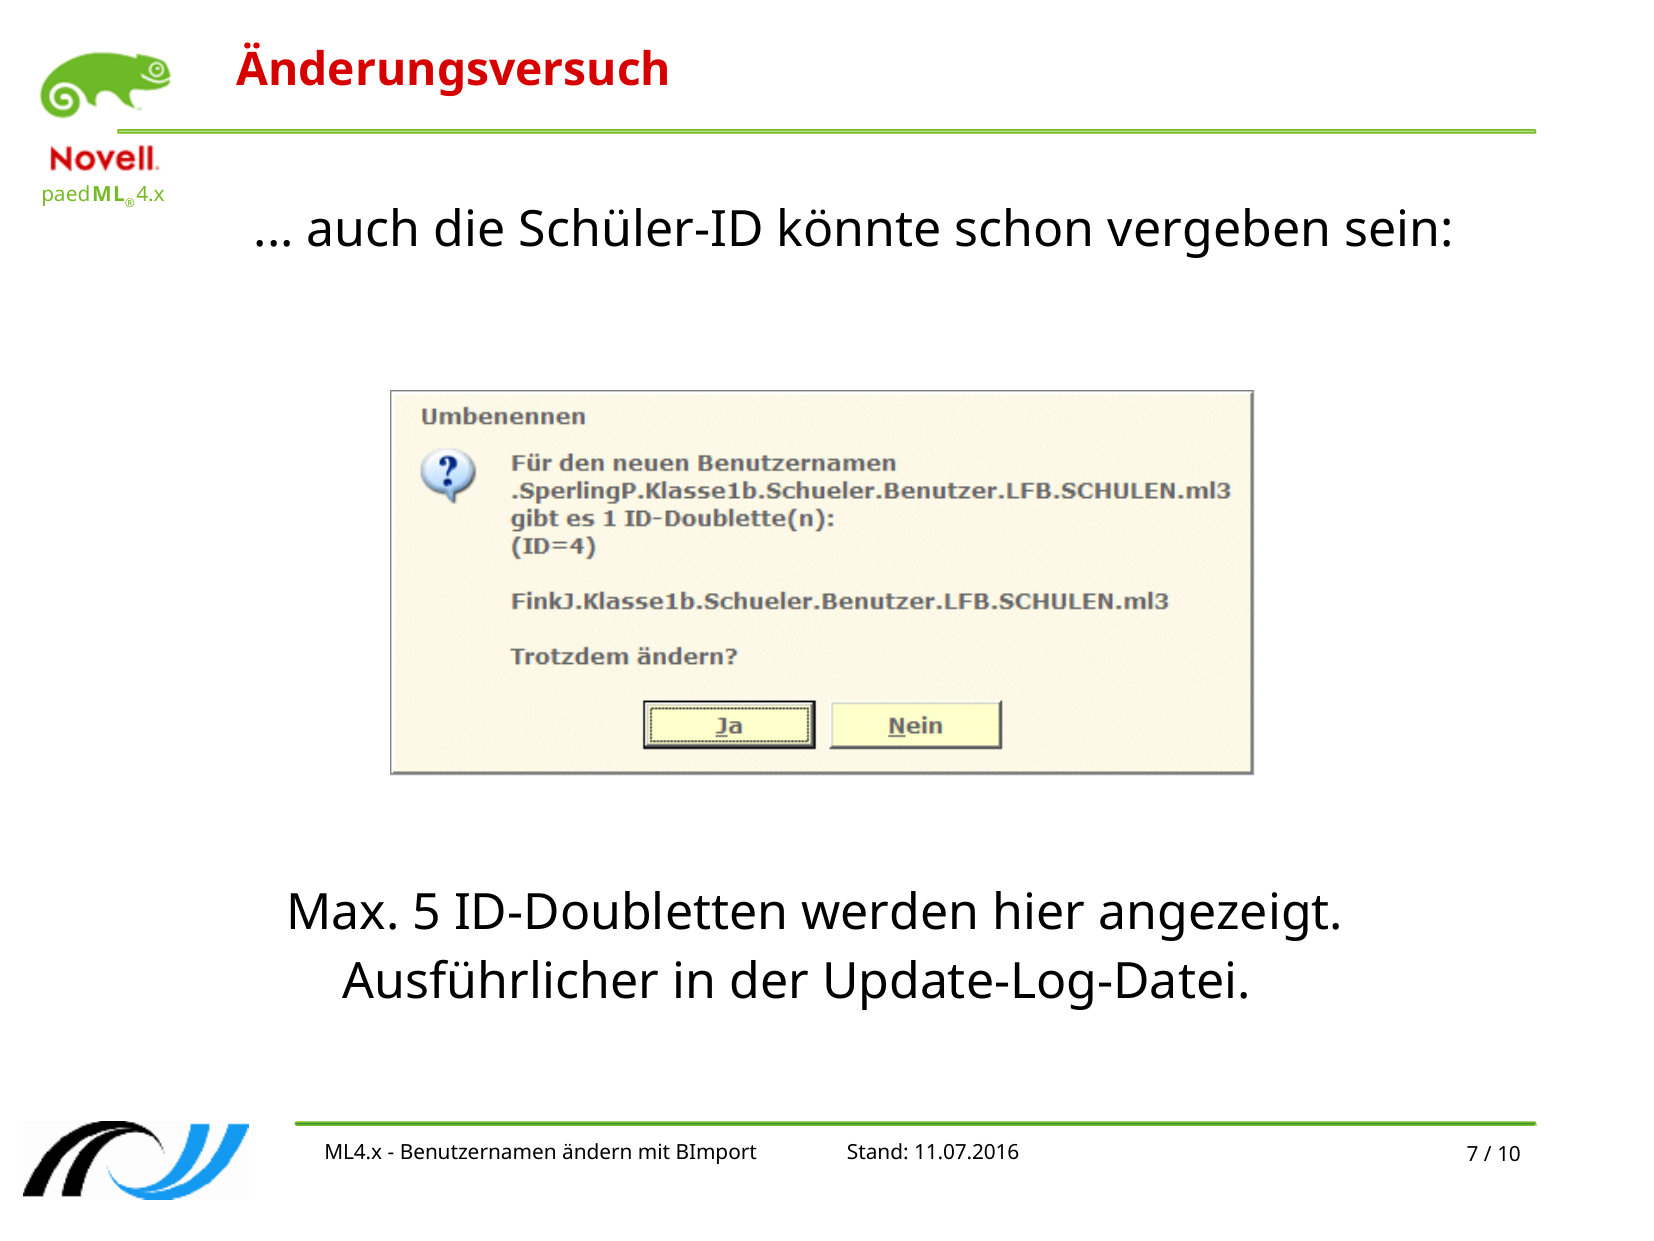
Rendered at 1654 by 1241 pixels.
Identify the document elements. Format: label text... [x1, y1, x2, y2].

picture [390, 390, 1256, 777]
picture [23, 1121, 249, 1200]
list ... auch die Schüler-ID könnte schon vergeben sein: [253, 192, 1530, 293]
picture [26, 35, 184, 193]
title Änderungsversuch [236, 17, 1536, 119]
list Max. 5 ID-Doubletten werden hier angezeigt. Ausführlicher in der Update-Log-Datei. [286, 876, 1563, 1075]
